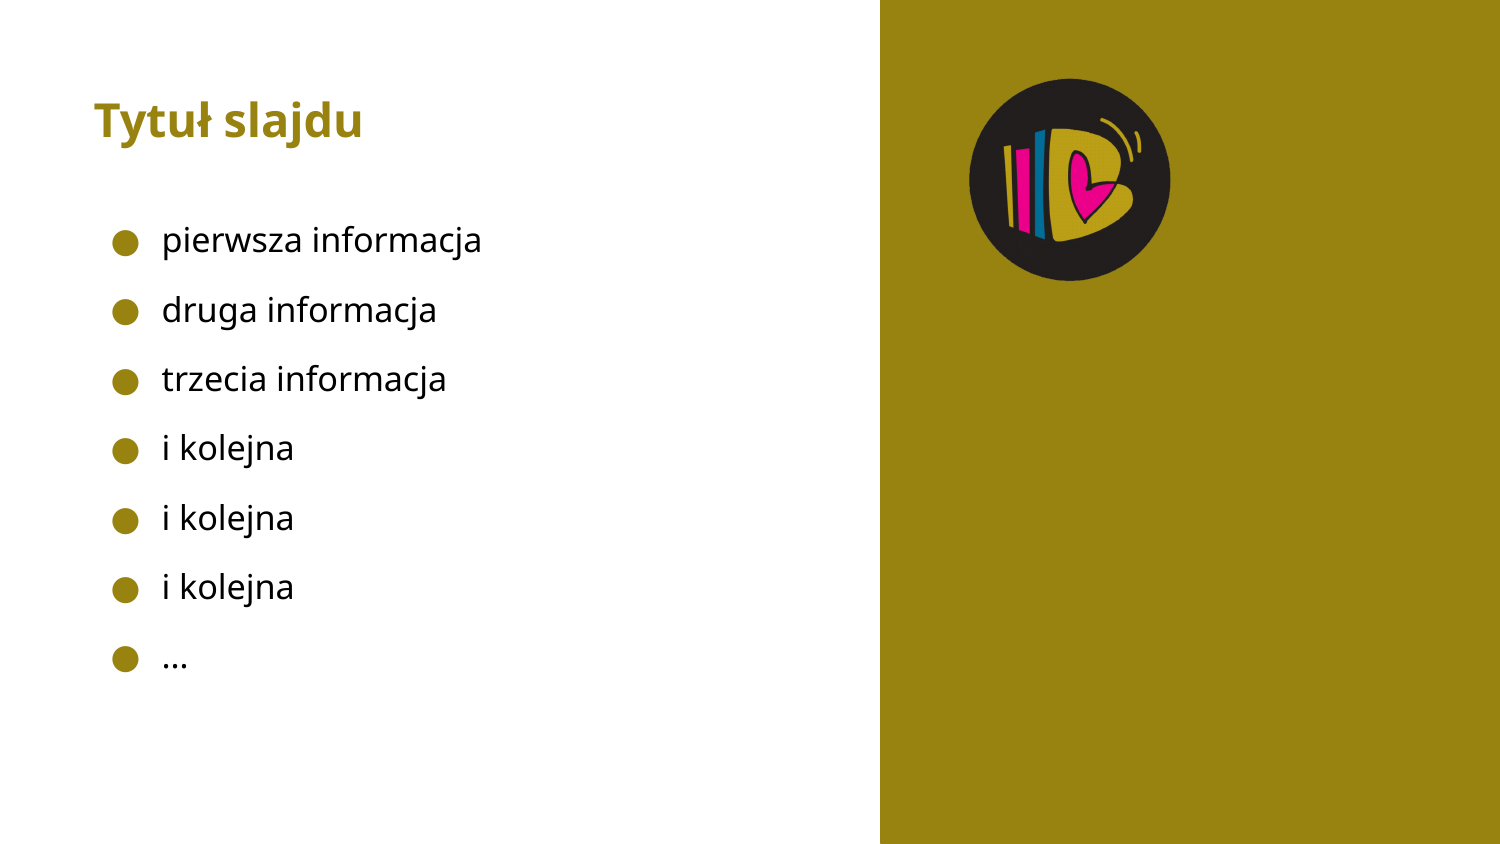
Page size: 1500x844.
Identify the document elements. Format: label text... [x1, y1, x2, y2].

picture [963, 72, 1174, 287]
text_box [880, 0, 1500, 844]
list pierwsza informacja druga informacja trzecia informacja i kolejna i kolejna i kolejna … [78, 178, 815, 700]
title Tytuł slajdu [78, 72, 815, 167]
